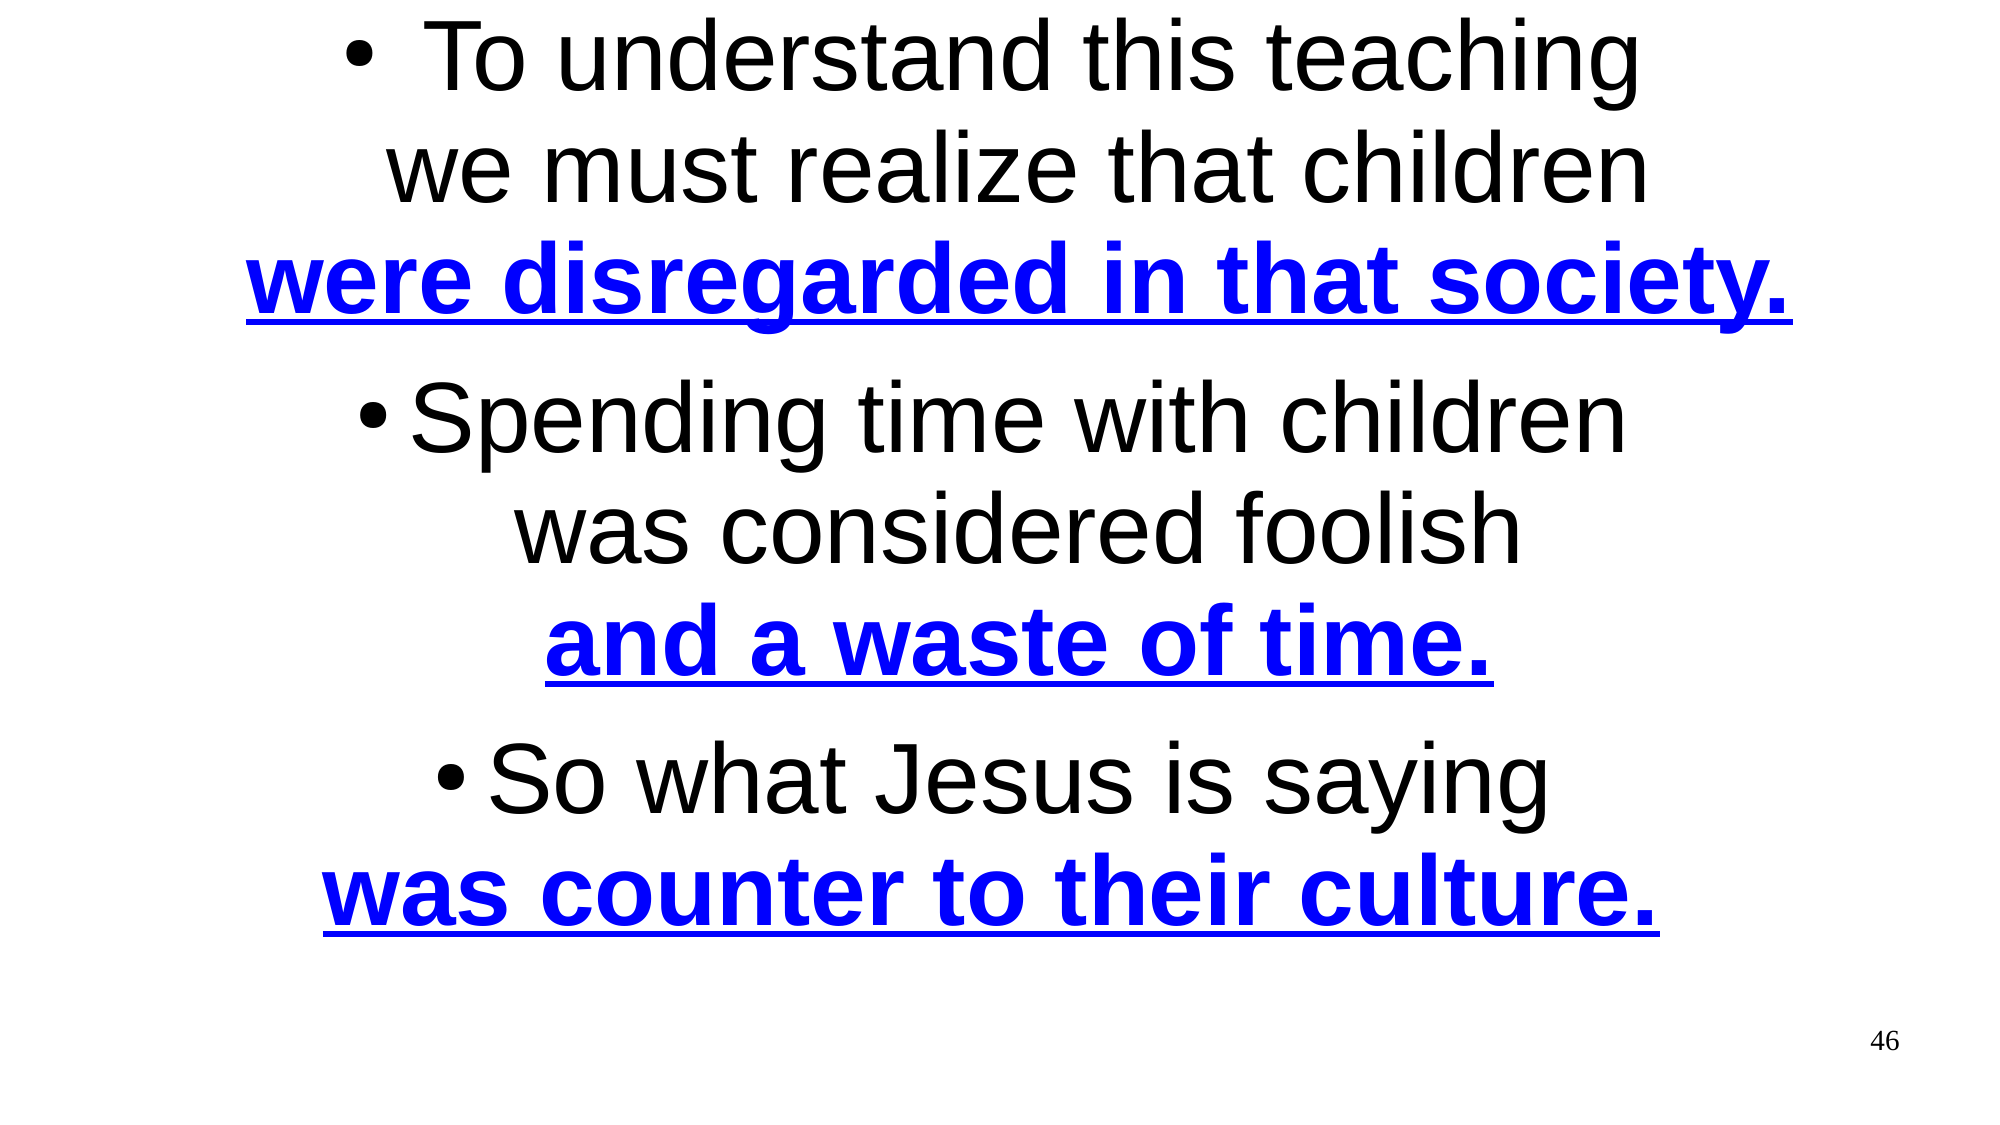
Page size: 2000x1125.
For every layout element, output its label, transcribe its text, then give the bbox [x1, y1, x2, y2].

list To understand this teaching we must realize that children were disregarded in that society. Spending time with children was considered foolish and a waste of time. So what Jesus is saying was counter to their culture. [0, 0, 1996, 1123]
